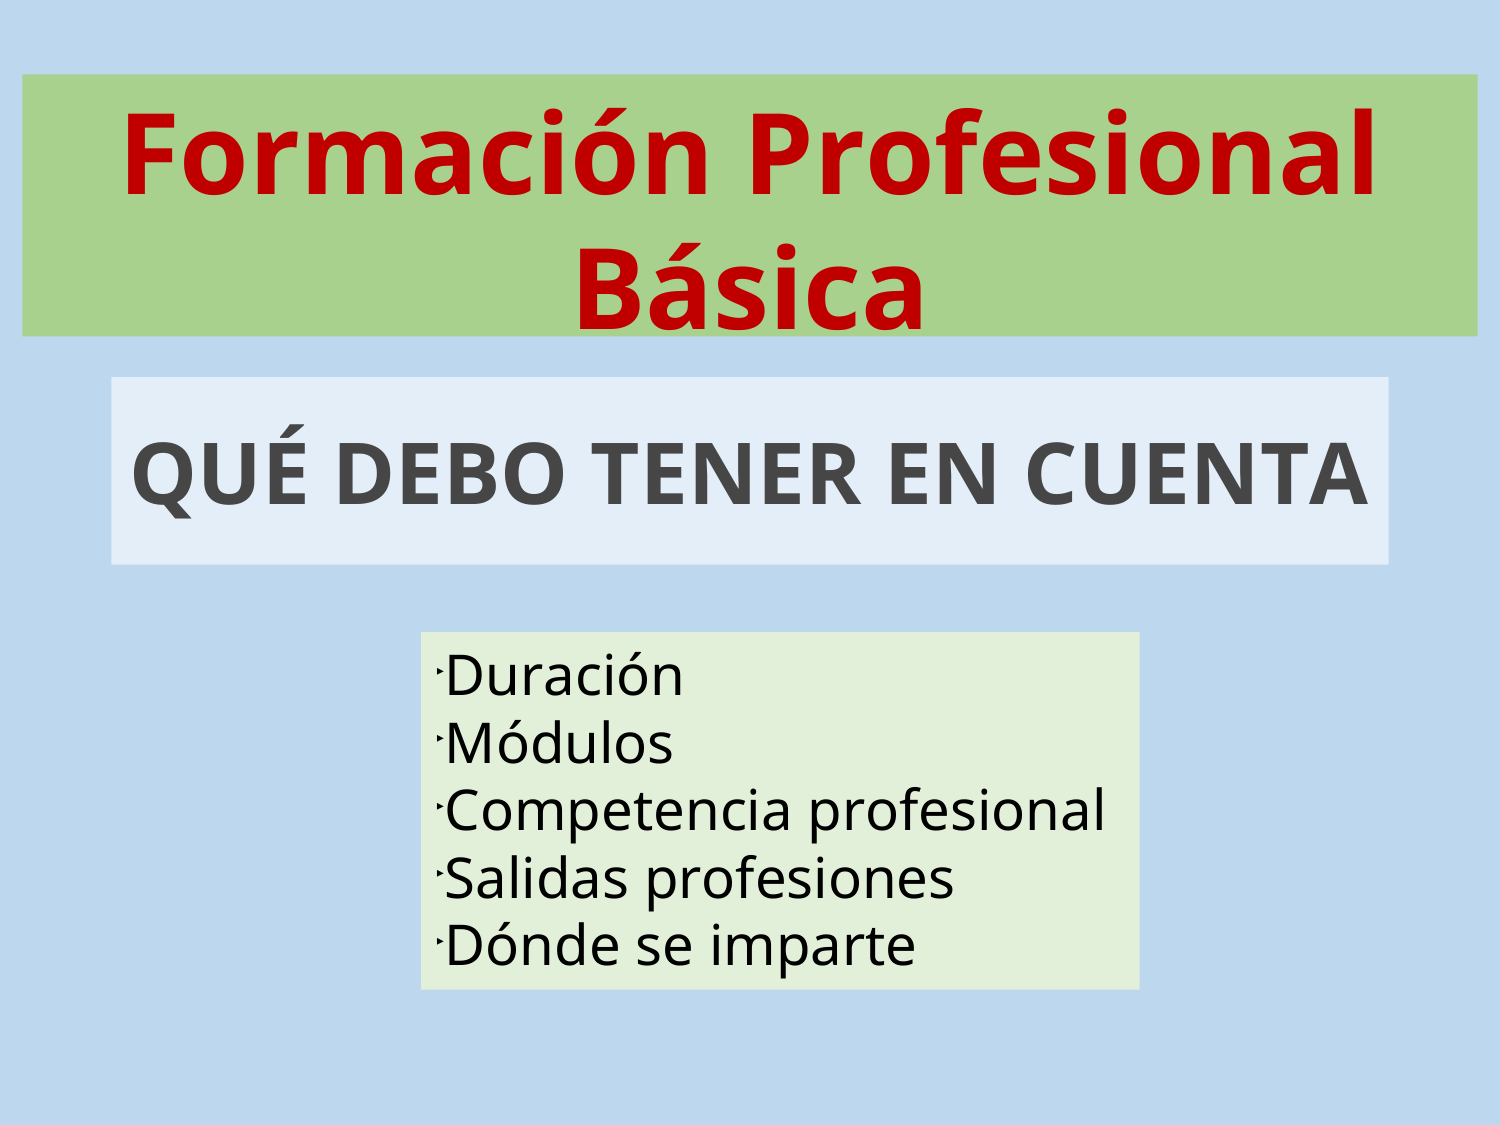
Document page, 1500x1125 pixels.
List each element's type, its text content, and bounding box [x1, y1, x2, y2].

text_box Duración Módulos Competencia profesional Salidas profesiones Dónde se imparte [421, 631, 1140, 990]
text_box Formación Profesional Básica [22, 74, 1478, 337]
text_box QUÉ DEBO TENER EN CUENTA [111, 377, 1389, 565]
